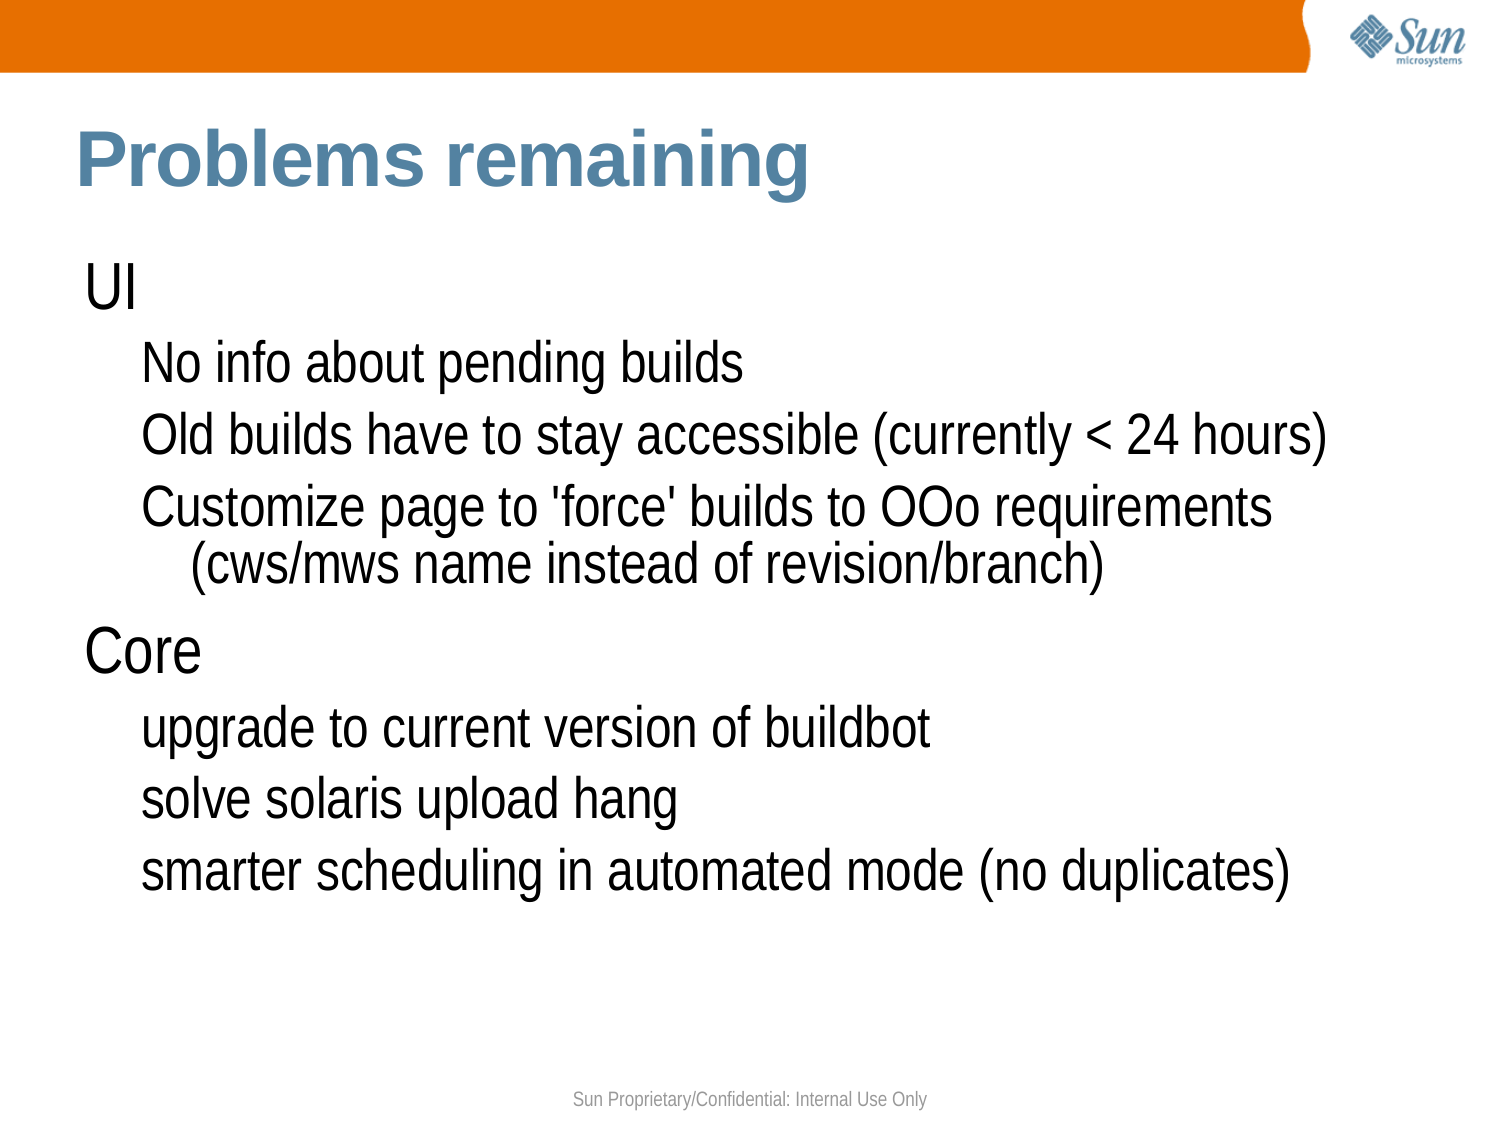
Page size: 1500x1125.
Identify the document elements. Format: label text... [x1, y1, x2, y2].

picture [0, 0, 1500, 75]
title Problems remaining [75, 122, 1438, 228]
list UI No info about pending builds Old builds have to stay accessible (currently < 24 hours) Customize page to 'force' builds to OOo requirements (cws/mws name instead of revision/branch) Core upgrade to current version of buildbot solve solaris upload hang smarter scheduling in automated mode (no duplicates) [64, 257, 1402, 952]
